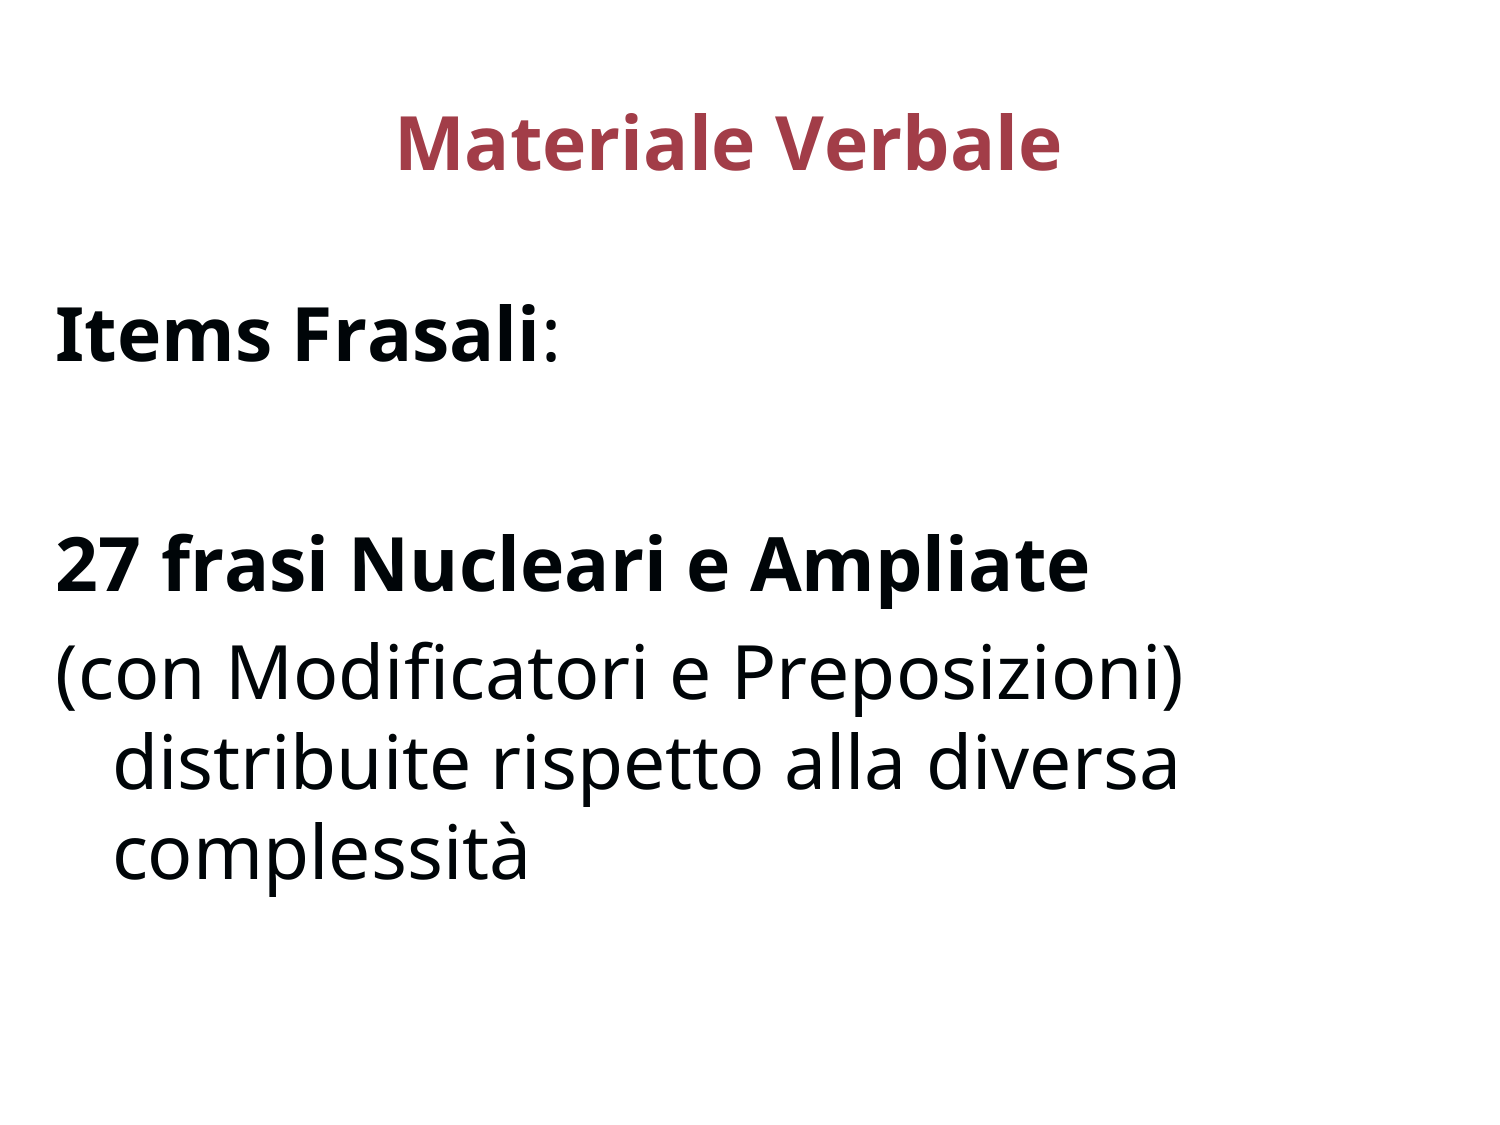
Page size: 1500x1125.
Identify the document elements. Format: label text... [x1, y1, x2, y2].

title Materiale Verbale [41, 87, 1417, 193]
list Items Frasali: 27 frasi Nucleari e Ampliate (con Modificatori e Preposizioni) distribuite rispetto alla diversa complessità [41, 278, 1459, 953]
